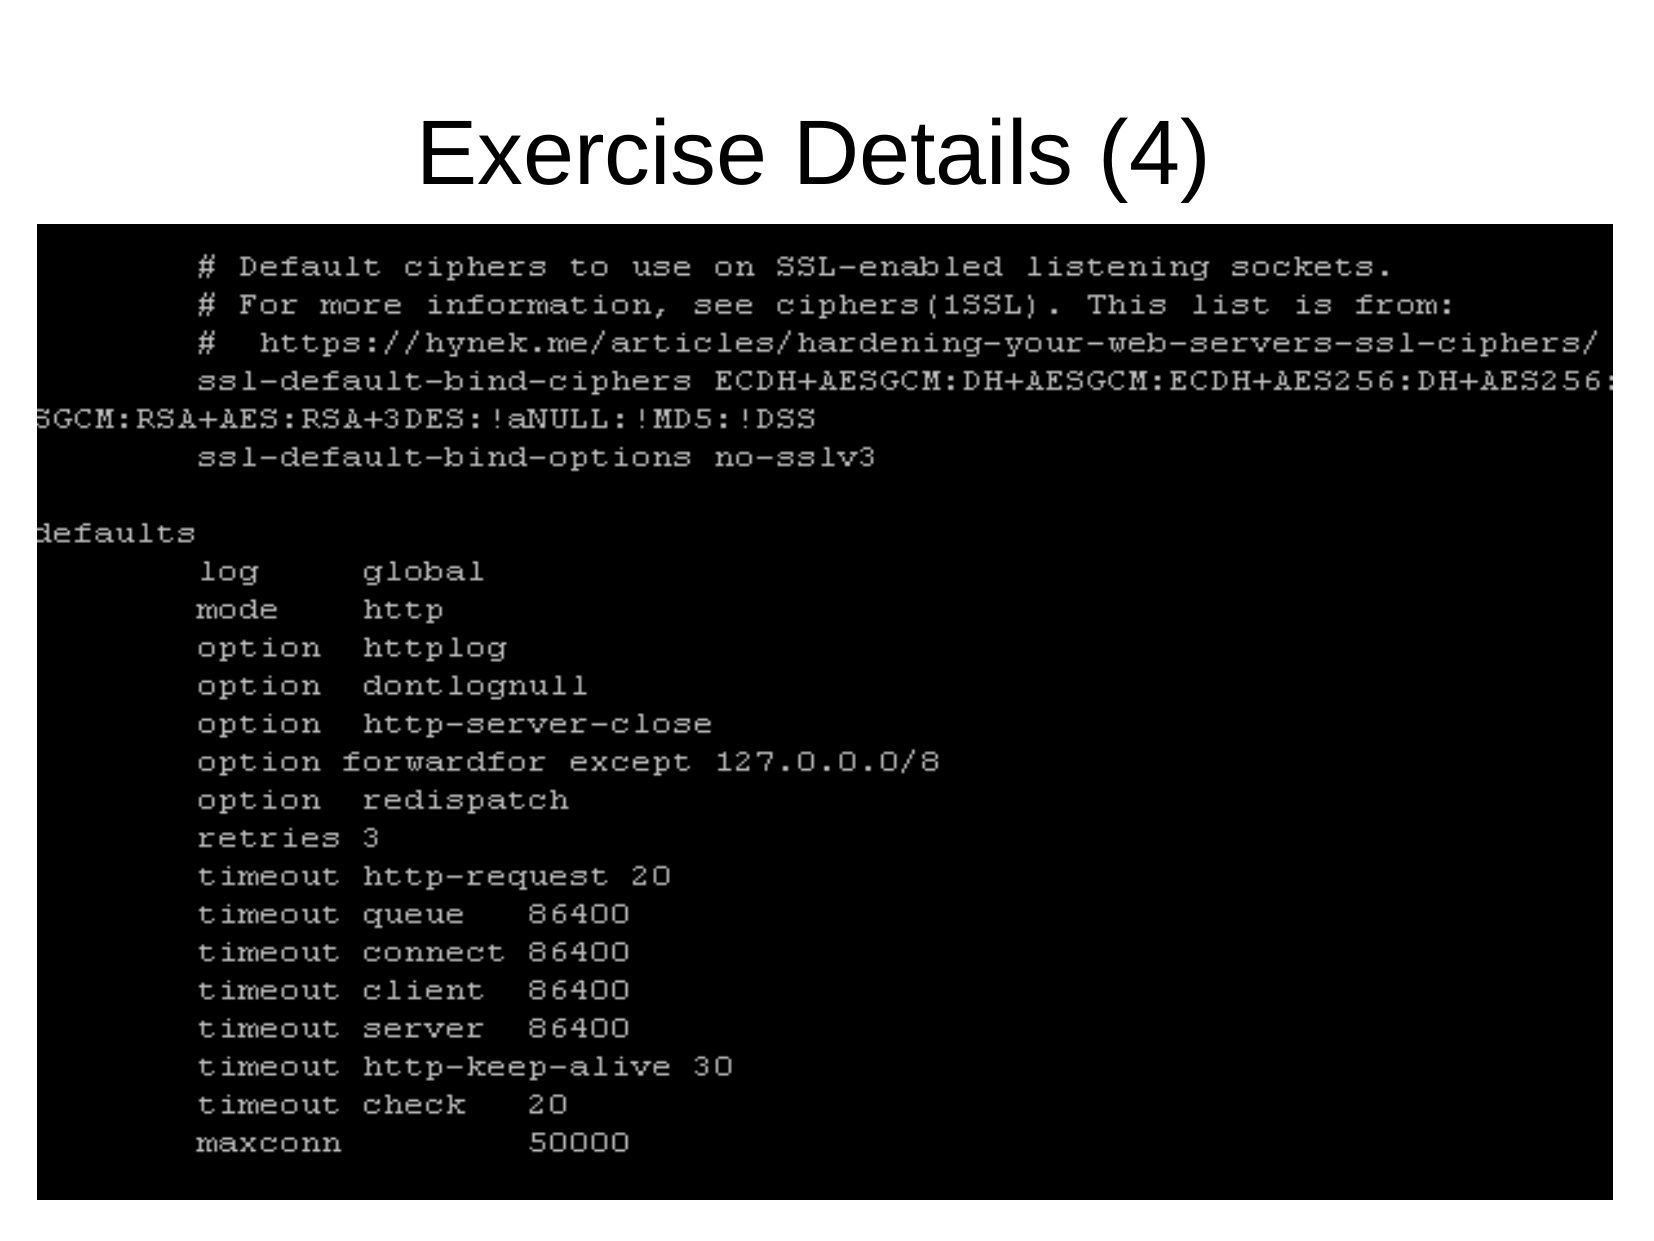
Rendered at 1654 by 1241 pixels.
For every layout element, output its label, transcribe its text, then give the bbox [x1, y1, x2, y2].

title Exercise Details (4) [82, 49, 1571, 224]
picture [37, 224, 1613, 1201]
